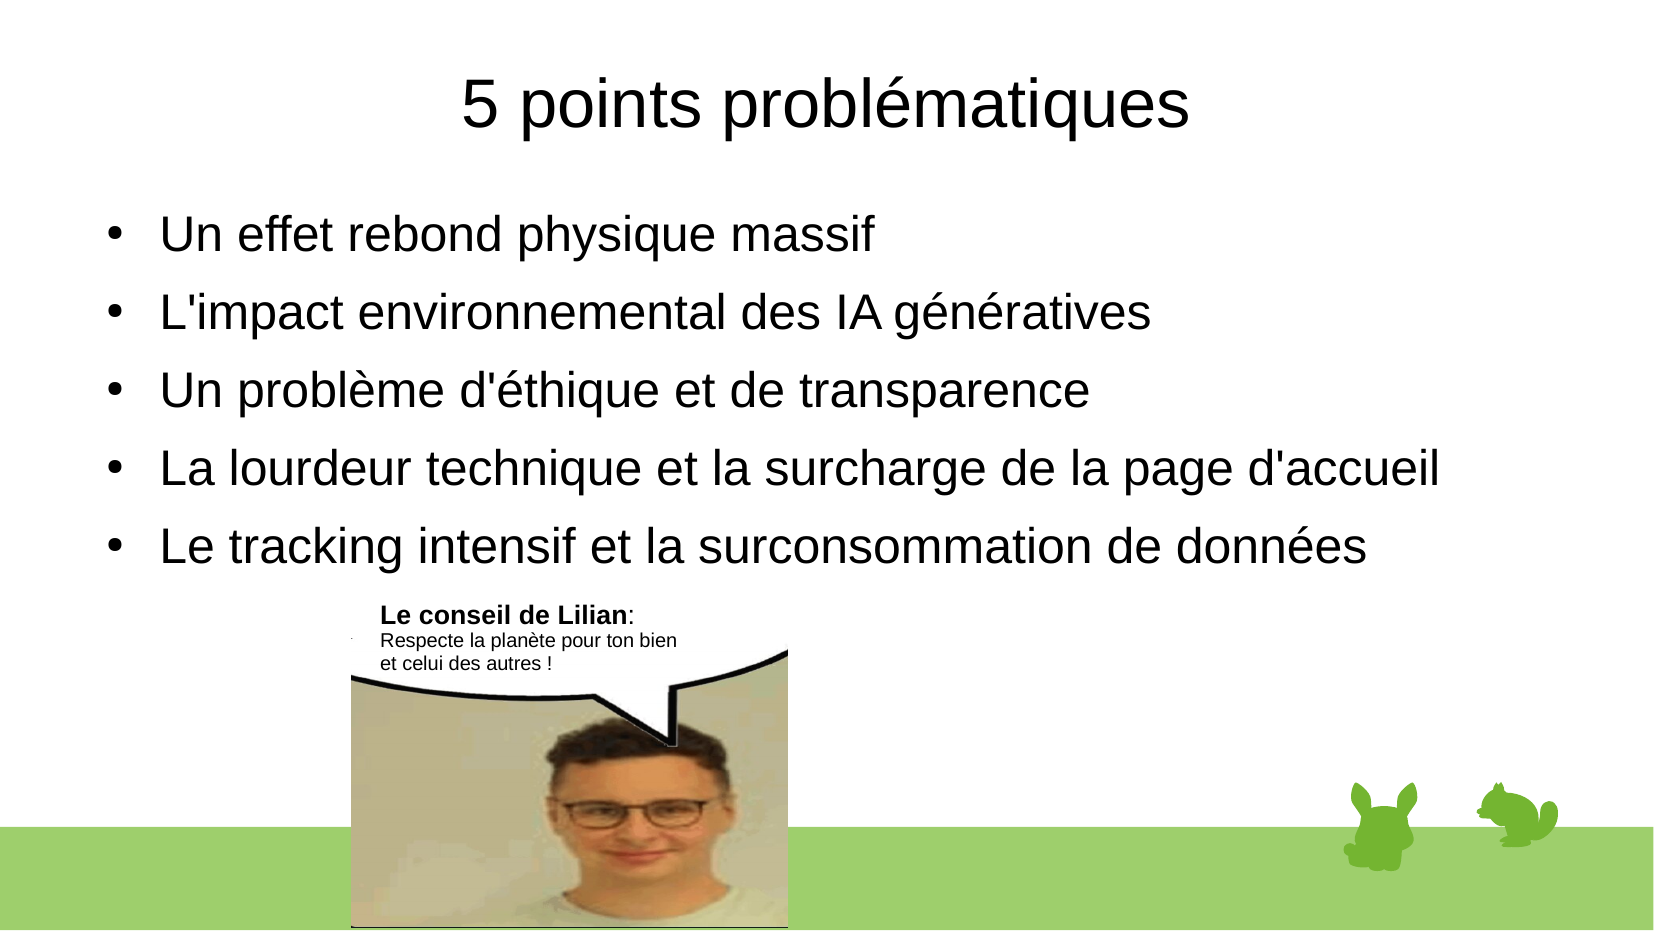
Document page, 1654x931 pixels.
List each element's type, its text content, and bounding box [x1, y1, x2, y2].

picture [351, 676, 788, 928]
list Le conseil de Lilian: Respecte la planète pour ton bien et celui des autres ! [351, 600, 802, 676]
title 5 points problématiques [88, 29, 1565, 178]
list Un effet rebond physique massif L'impact environnemental des IA génératives Un problème d'éthique et de transparence La lourdeur technique et la surcharge de la page d'accueil Le tracking intensif et la surconsommation de données [88, 206, 1565, 739]
